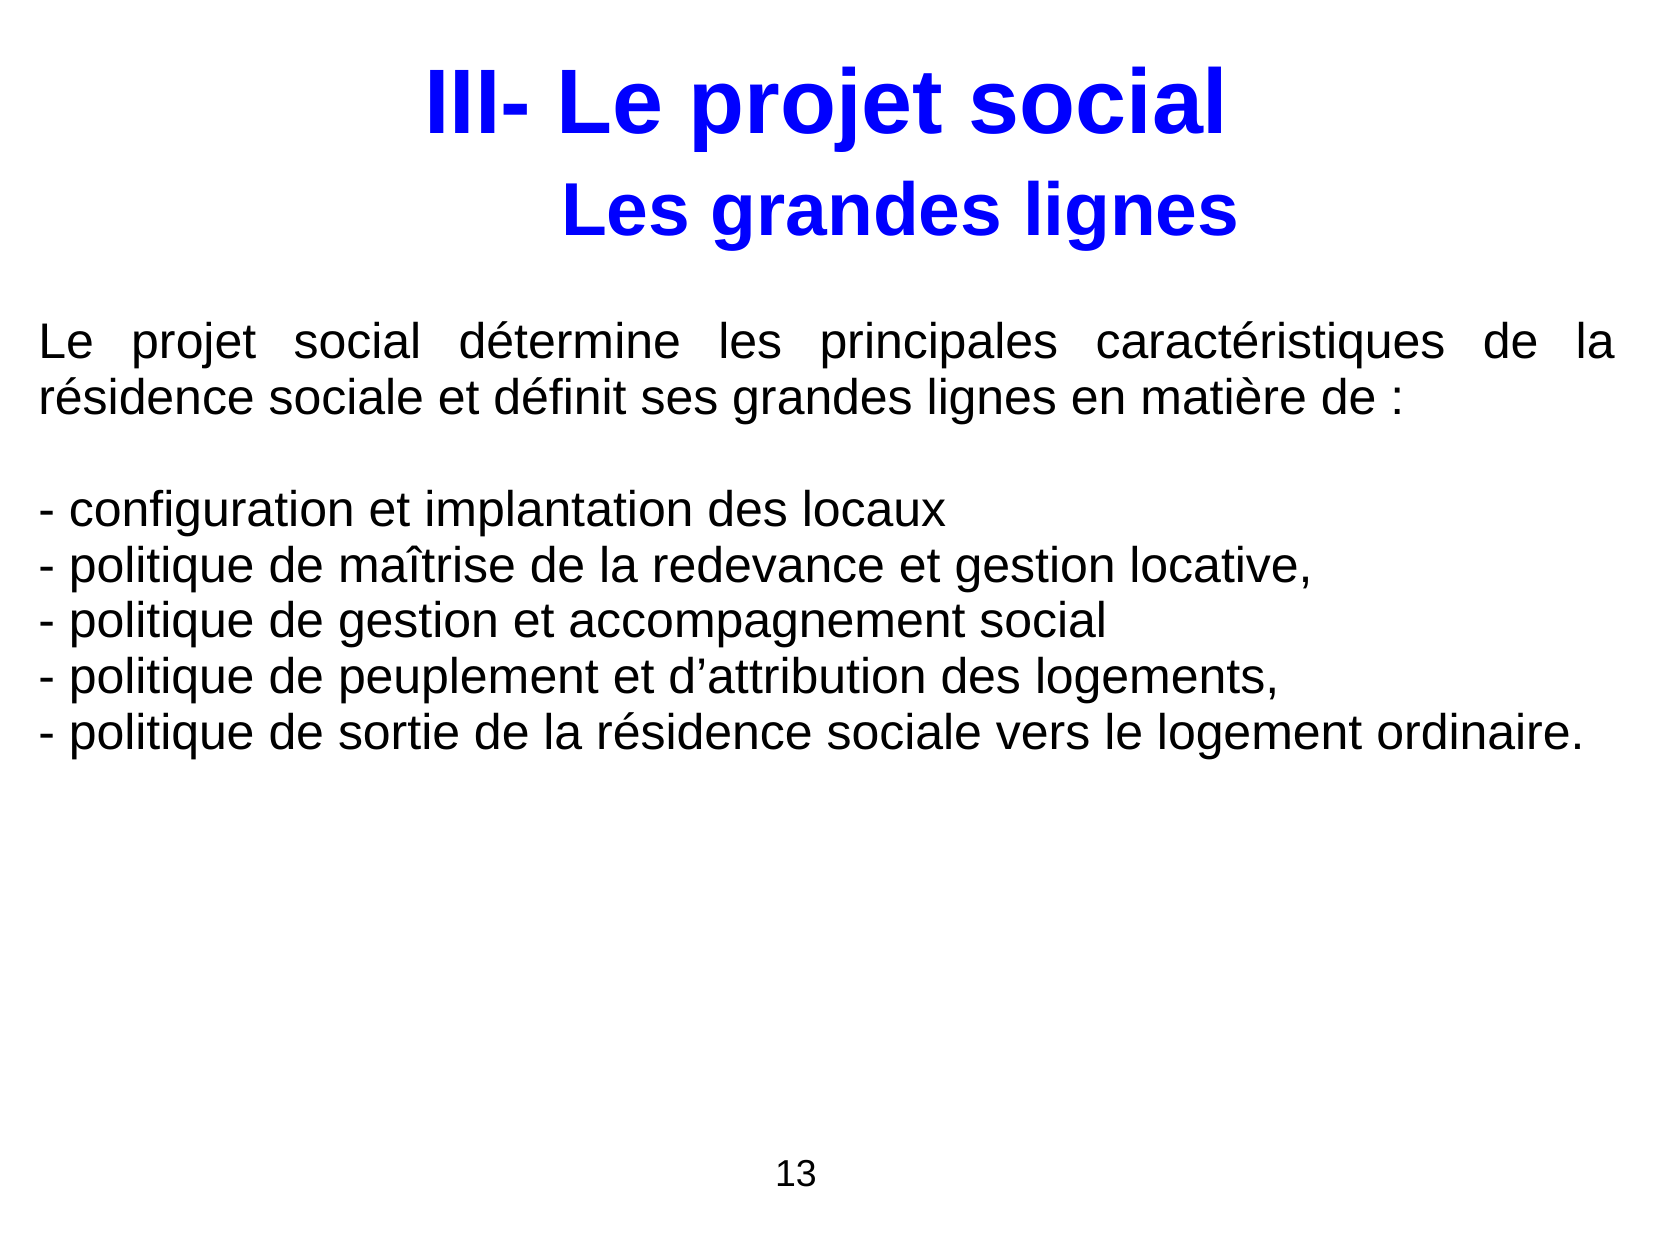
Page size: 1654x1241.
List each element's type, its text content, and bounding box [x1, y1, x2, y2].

title III- Le projet social Les grandes lignes [82, 49, 1571, 257]
text_box Le projet social détermine les principales caractéristiques de la résidence sociale et définit ses grandes lignes en matière de : - configuration et implantation des locaux - politique de maîtrise de la redevance et gestion locative, - politique de gestion et accompagnement social - politique de peuplement et d’attribution des logements, - politique de sortie de la résidence sociale vers le logement ordinaire. [23, 307, 1630, 927]
text_box <numéro> [552, 1118, 1182, 1193]
text_box <numéro> [481, 1145, 1111, 1221]
